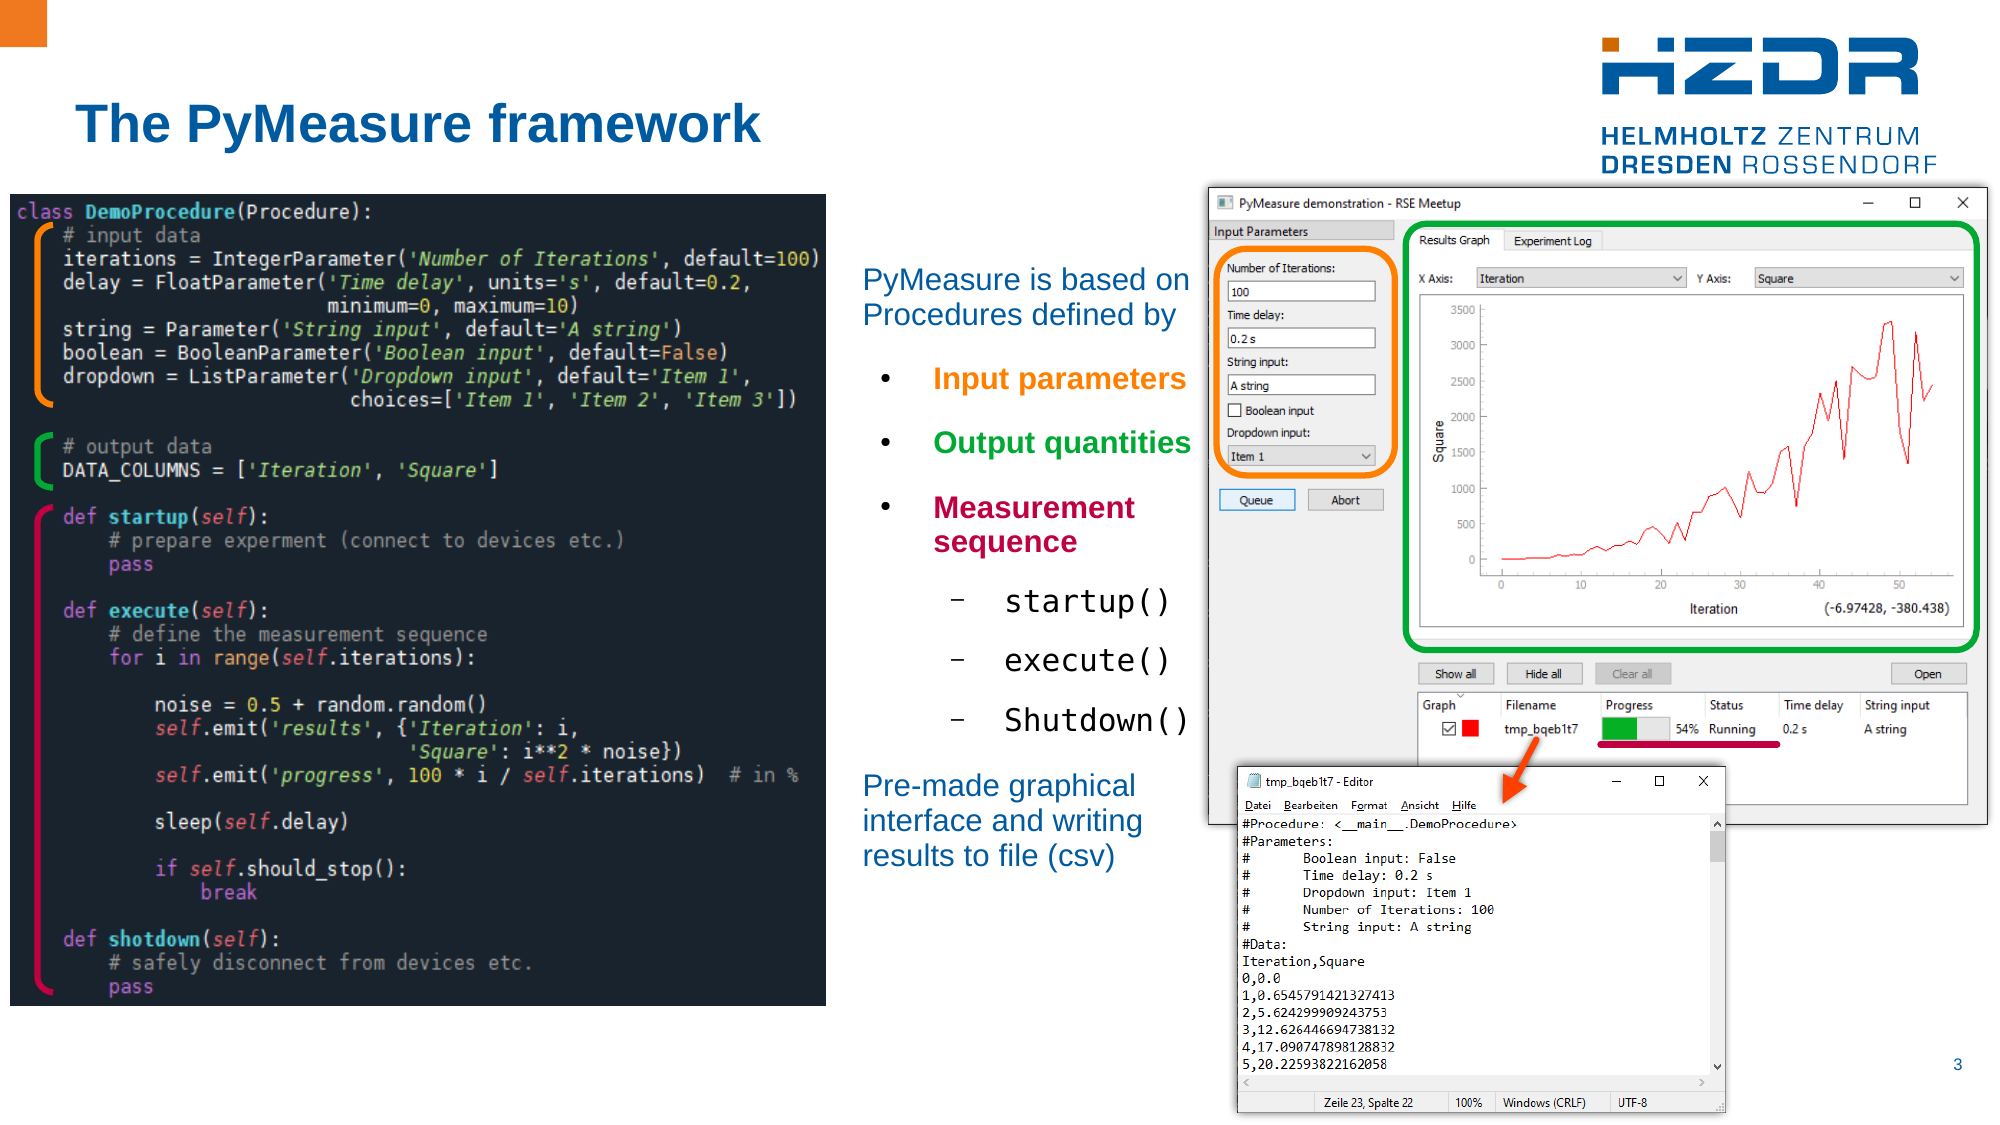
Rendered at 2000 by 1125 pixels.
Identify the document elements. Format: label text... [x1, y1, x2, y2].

list PyMeasure is based on Procedures defined by Input parameters Output quantities Measurement sequence startup() execute() Shutdown() Pre-made graphical interface and writing results to file (csv) [862, 262, 1201, 976]
picture [1208, 187, 1988, 1113]
title The PyMeasure framework [75, 52, 1875, 195]
picture [10, 194, 826, 1006]
